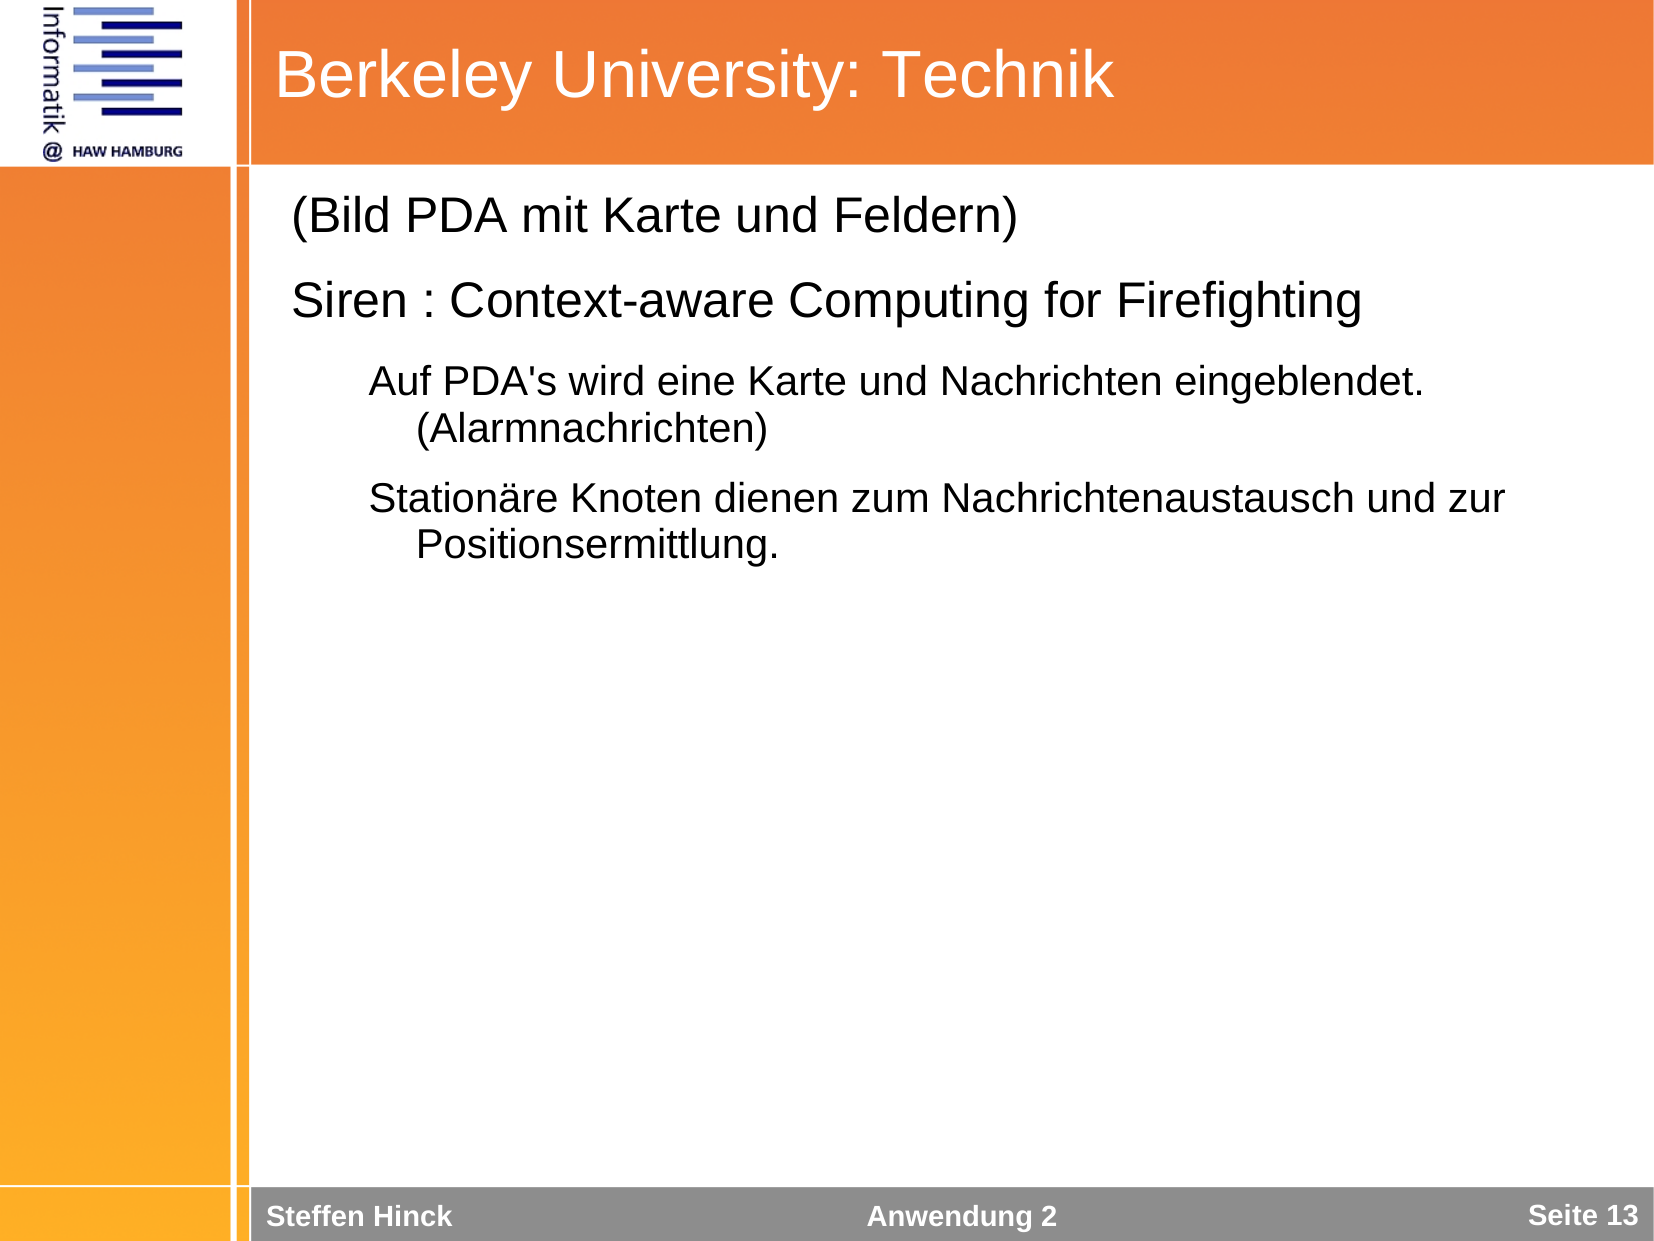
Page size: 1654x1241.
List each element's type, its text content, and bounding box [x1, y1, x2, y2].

picture [0, 0, 1654, 1241]
list (Bild PDA mit Karte und Feldern) Siren : Context-aware Computing for Firefighting Auf PDA's wird eine Karte und Nachrichten eingeblendet. (Alarmnachrichten) Stationäre Knoten dienen zum Nachrichtenaustausch und zur Positionsermittlung. [979, 187, 1651, 1175]
title Berkeley University: Technik [274, 11, 1651, 137]
picture [43, 5, 186, 162]
